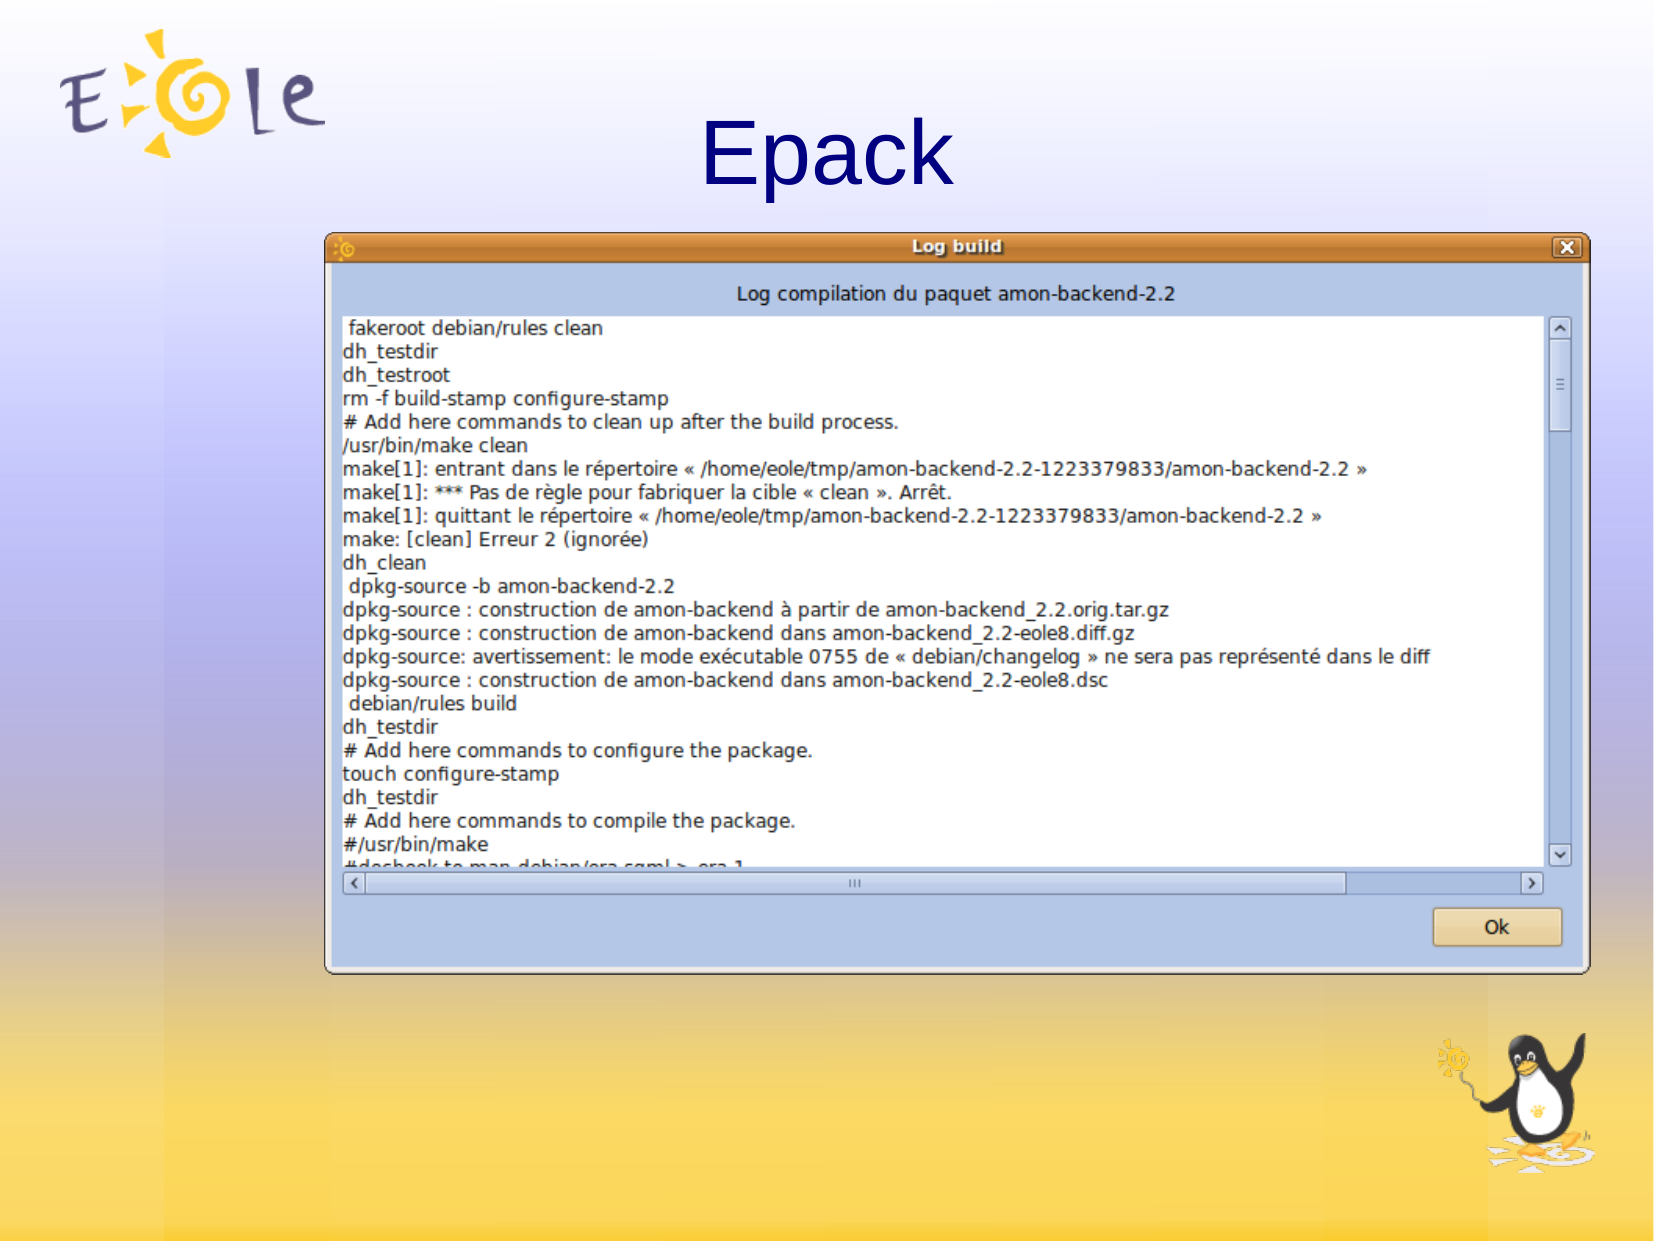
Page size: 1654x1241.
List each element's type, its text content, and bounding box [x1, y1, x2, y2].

title Epack [82, 49, 1571, 257]
picture [0, 0, 1654, 1241]
